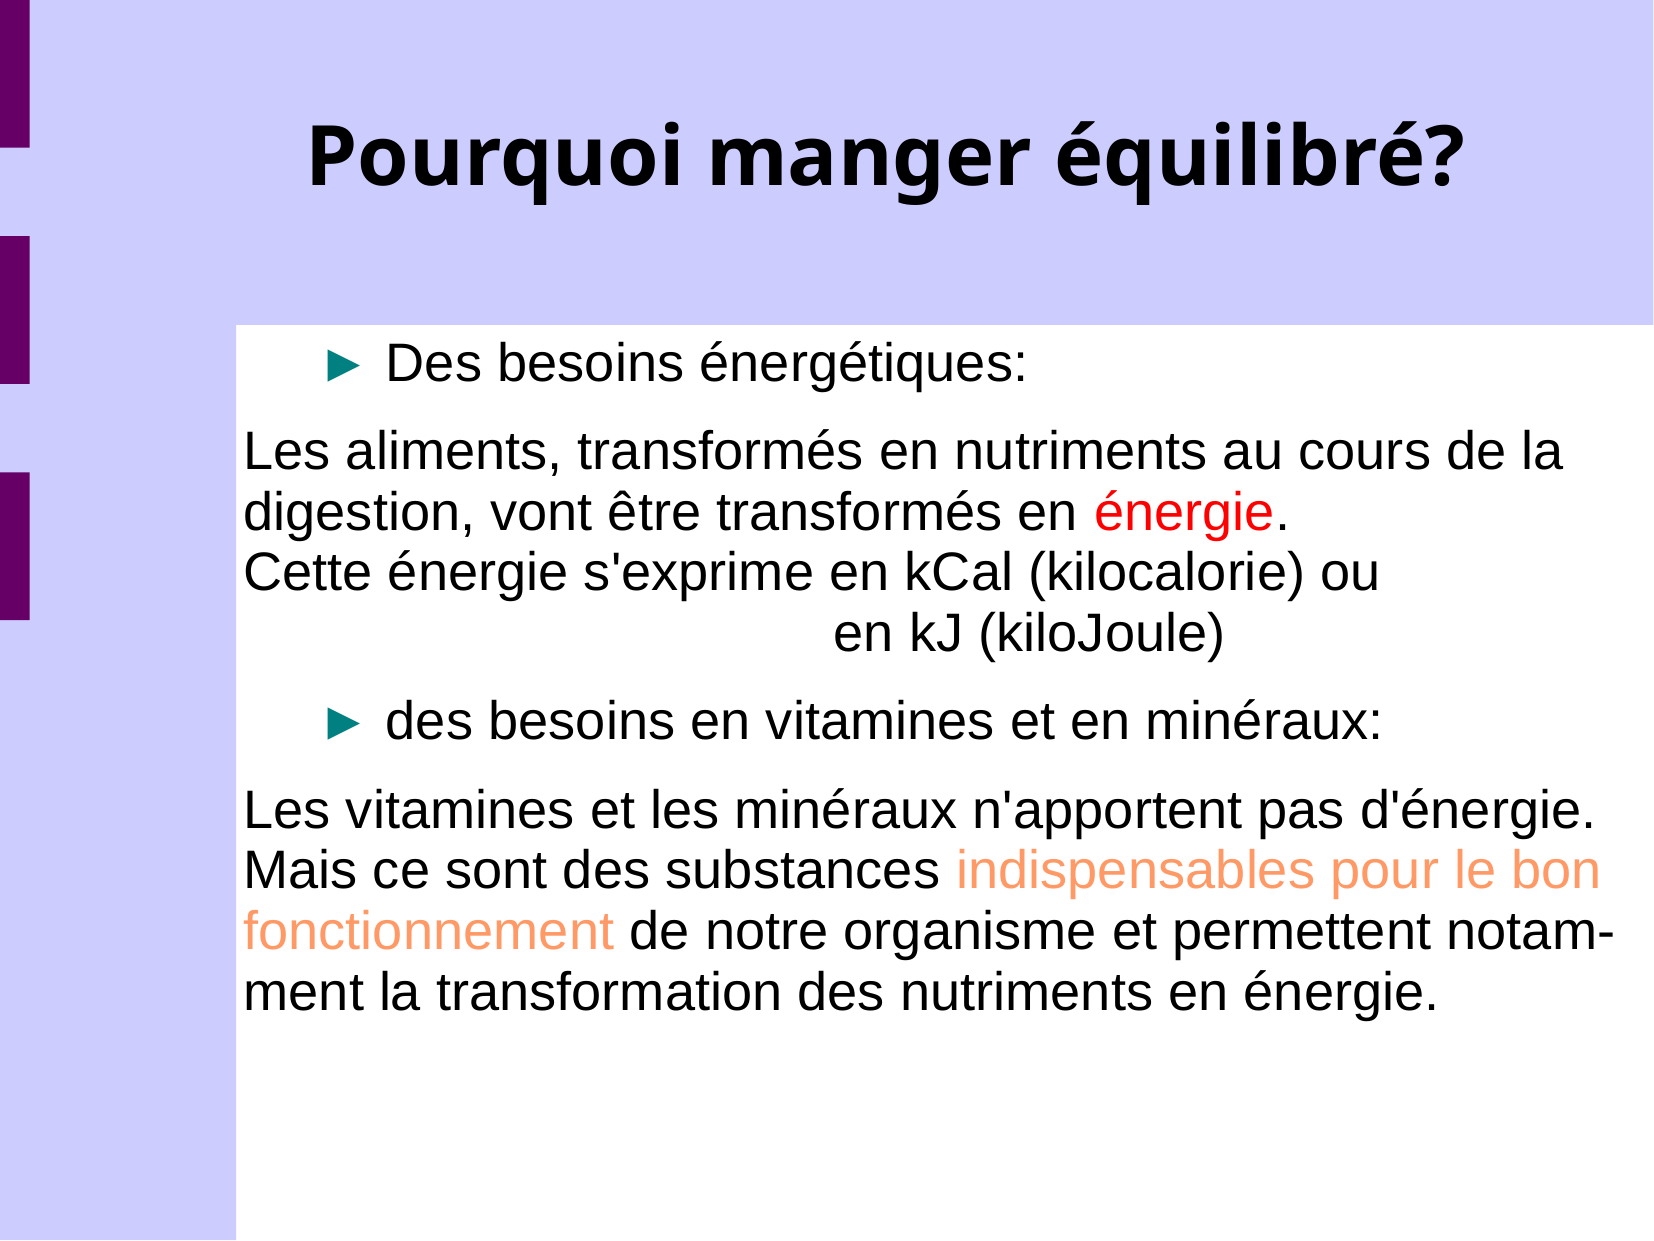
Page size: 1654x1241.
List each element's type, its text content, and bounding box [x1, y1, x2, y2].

text_box [0, 0, 1654, 1241]
text_box ► Des besoins énergétiques: Les aliments, transformés en nutriments au cours de la digestion, vont être transformés en énergie. Cette énergie s'exprime en kCal (kilocalorie) ou en kJ (kiloJoule) ► des besoins en vitamines et en minéraux: Les vitamines et les minéraux n'apportent pas d'énergie. Mais ce sont des substances indispensables pour le bon fonctionnement de notre organisme et permettent notam- ment la transformation des nutriments en énergie. [228, 324, 1632, 1094]
text_box Pourquoi manger équilibré? [290, 88, 1388, 220]
